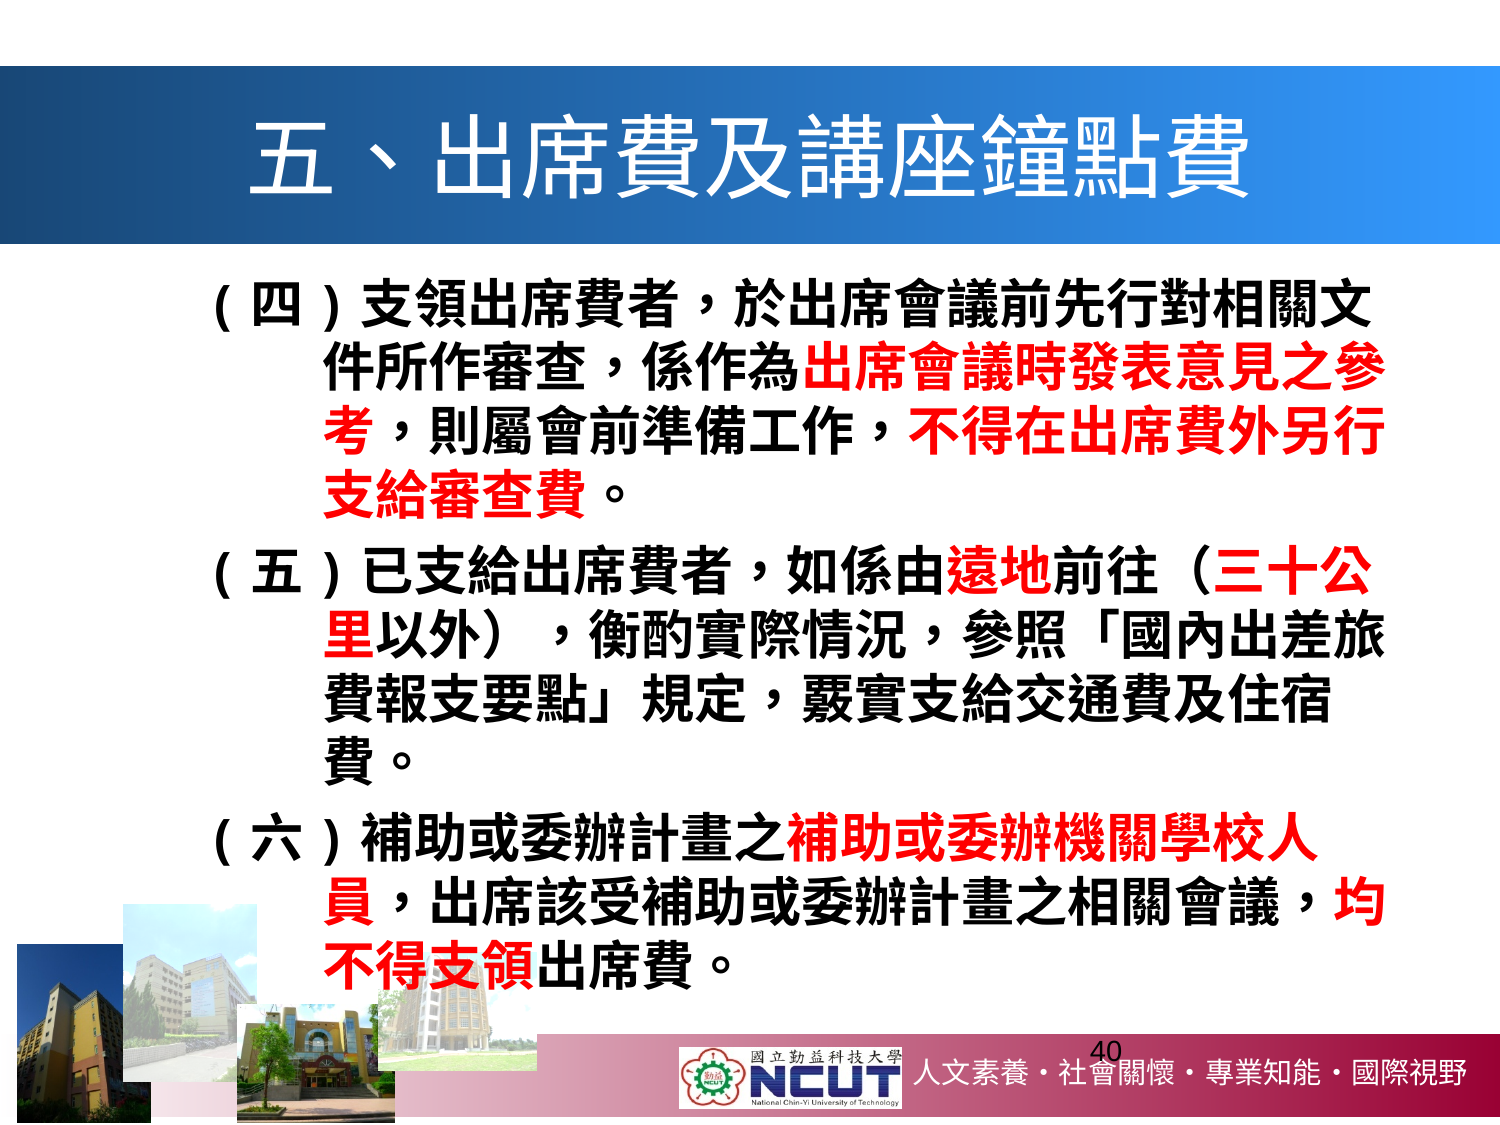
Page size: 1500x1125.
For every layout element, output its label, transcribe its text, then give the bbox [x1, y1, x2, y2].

title 五、出席費及講座鐘點費 [0, 66, 1500, 244]
text_box [1074, 1024, 1426, 1103]
list (四)支領出席費者，於出席會議前先行對相關文件所作審查，係作為出席會議時發表意見之參考，則屬會前準備工作，不得在出席費外另行支給審查費。 (五)已支給出席費者，如係由遠地前往（三十公里以外），衡酌實際情況，參照「國內出差旅費報支要點」規定，覈實支給交通費及住宿費。 (六)補助或委辦計畫之補助或委辦機關學校人員，出席該受補助或委辦計畫之相關會議，均不得支領出席費。 [75, 262, 1426, 1005]
